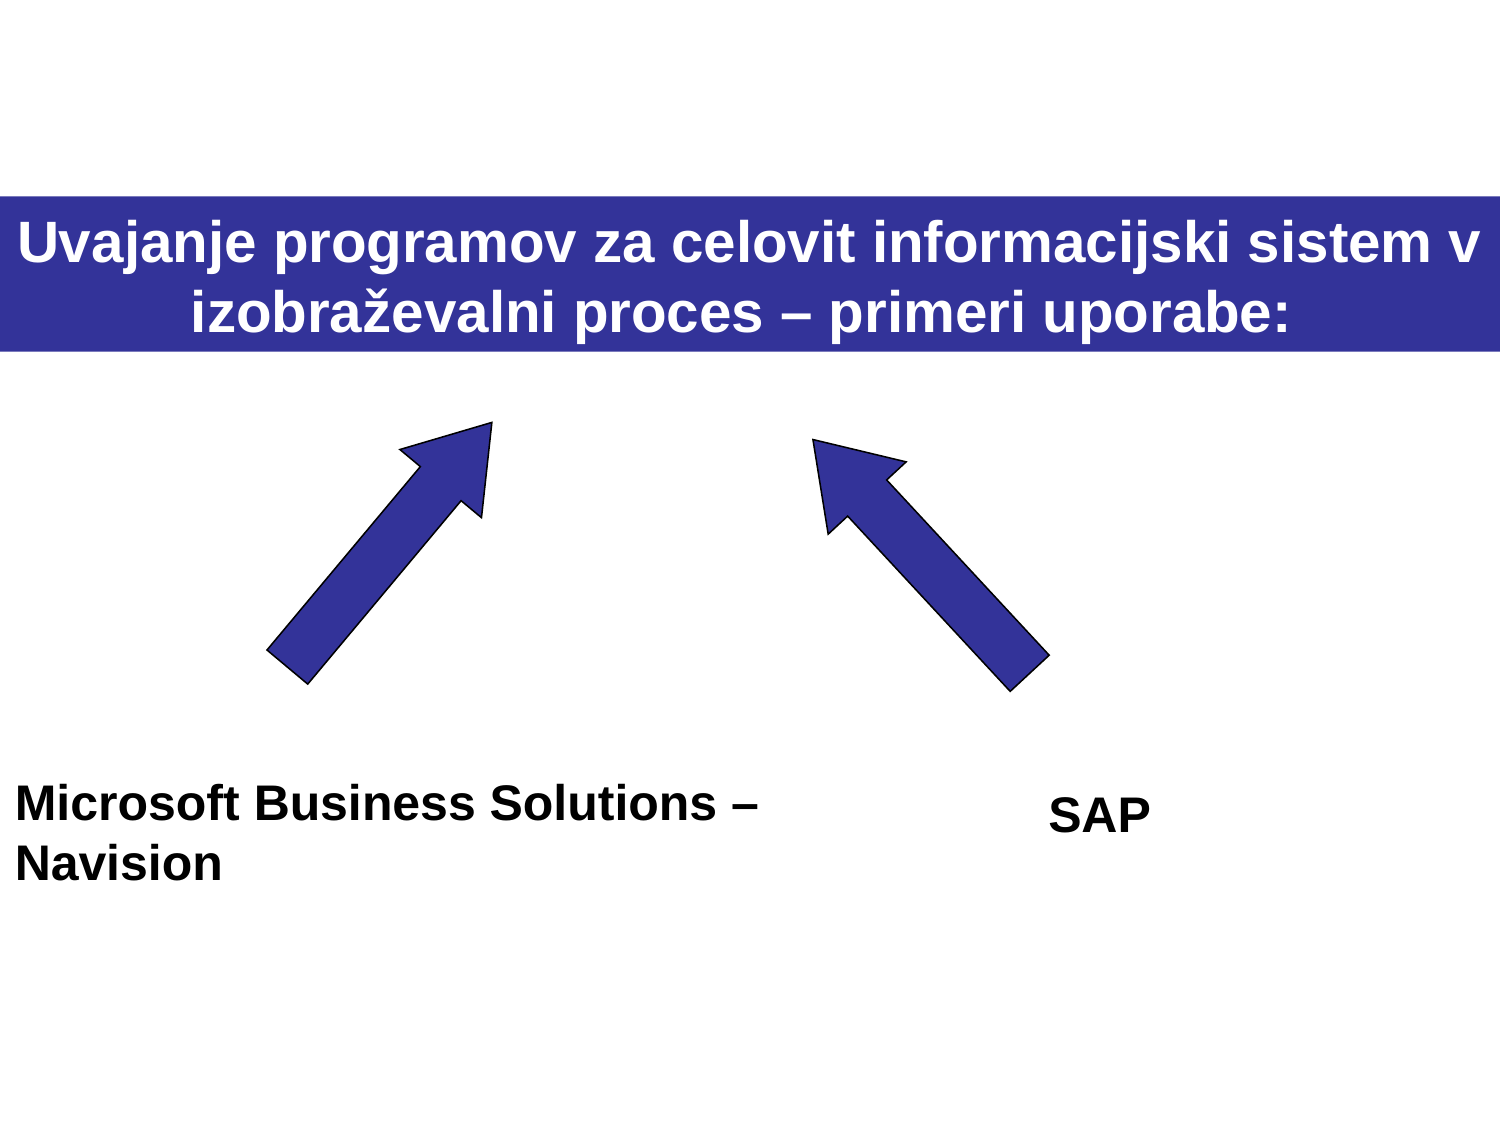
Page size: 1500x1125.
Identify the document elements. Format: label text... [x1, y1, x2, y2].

text_box Microsoft Business Solutions – Navision [0, 763, 898, 959]
text_box SAP [1033, 774, 1412, 851]
text_box [812, 439, 1050, 692]
text_box [266, 422, 492, 685]
text_box Uvajanje programov za celovit informacijski sistem v izobraževalni proces – primeri uporabe: [0, 196, 1500, 352]
